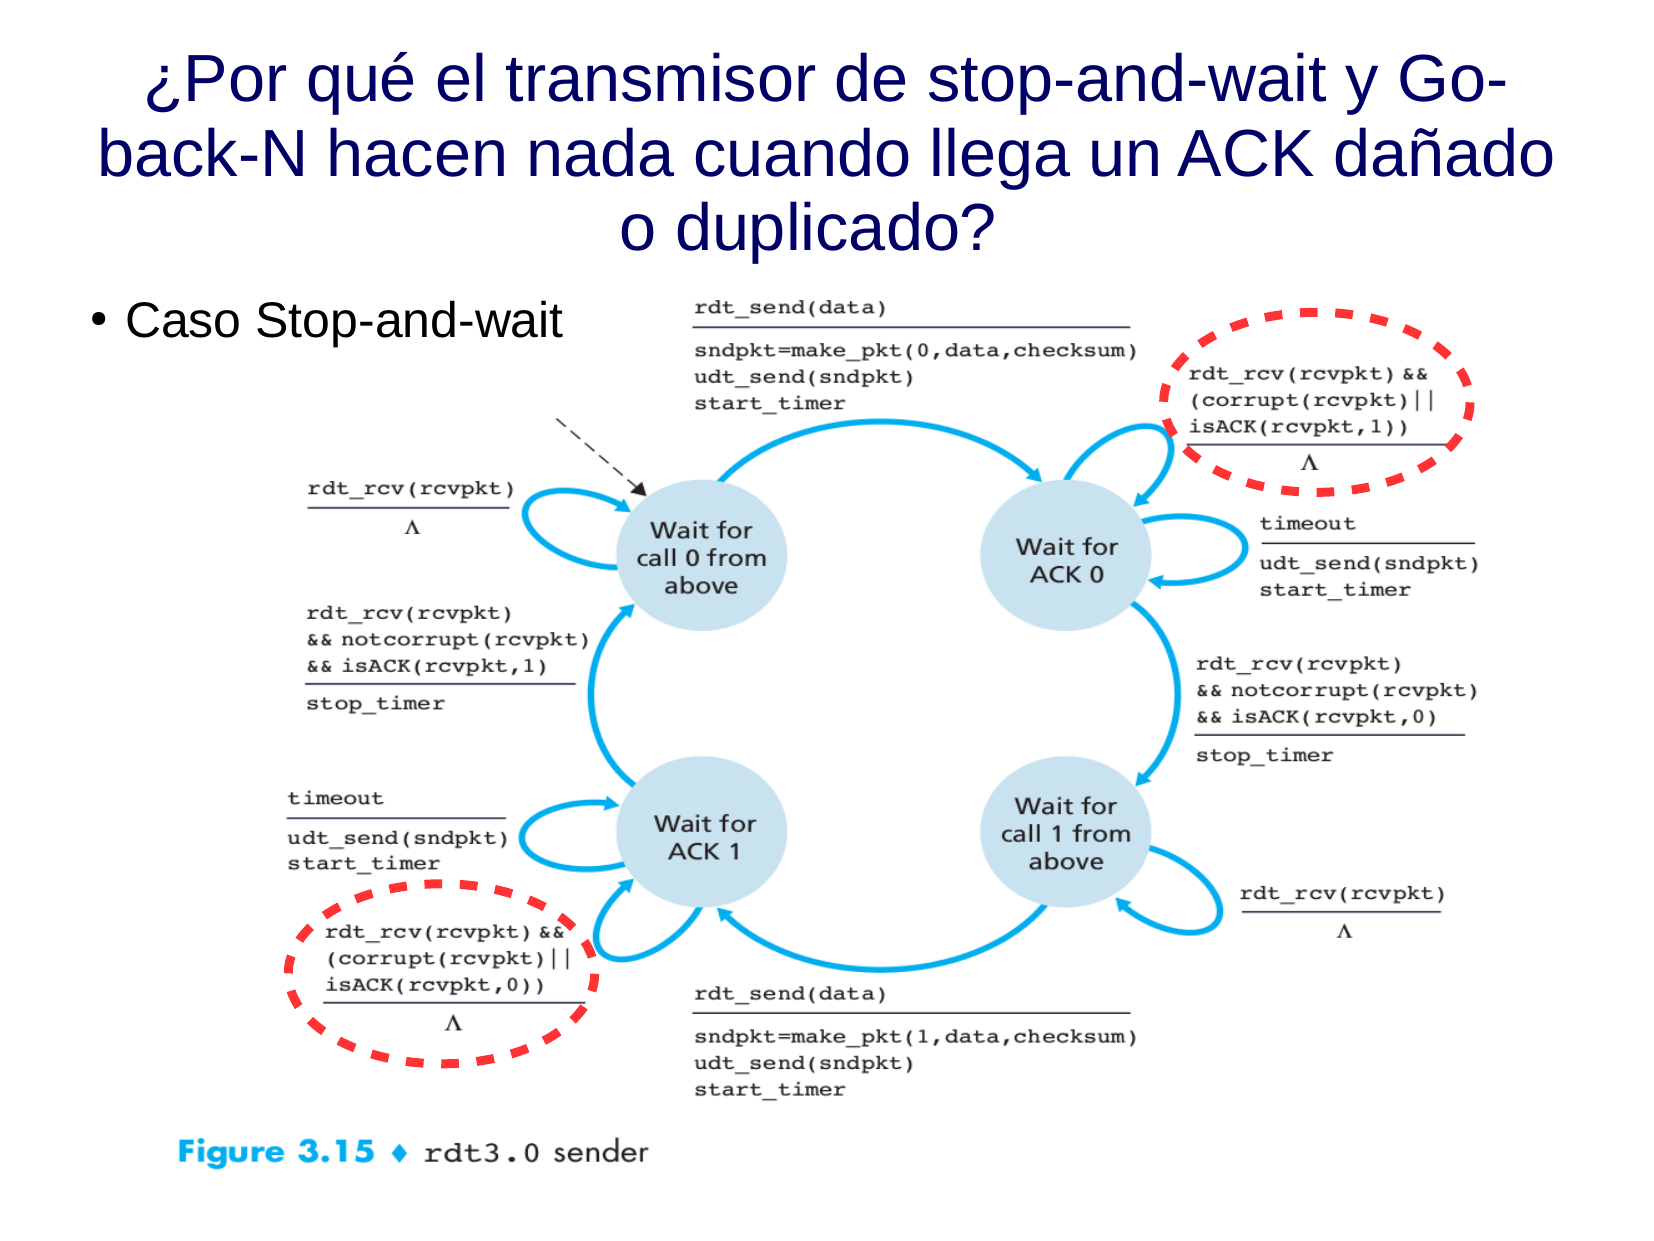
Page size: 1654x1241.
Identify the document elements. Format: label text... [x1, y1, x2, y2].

text_box Caso Stop-and-wait [75, 285, 631, 357]
picture [165, 299, 1499, 1175]
title ¿Por qué el transmisor de stop-and-wait y Go-back-N hacen nada cuando llega un ACK dañado o duplicado? [82, 40, 1571, 266]
